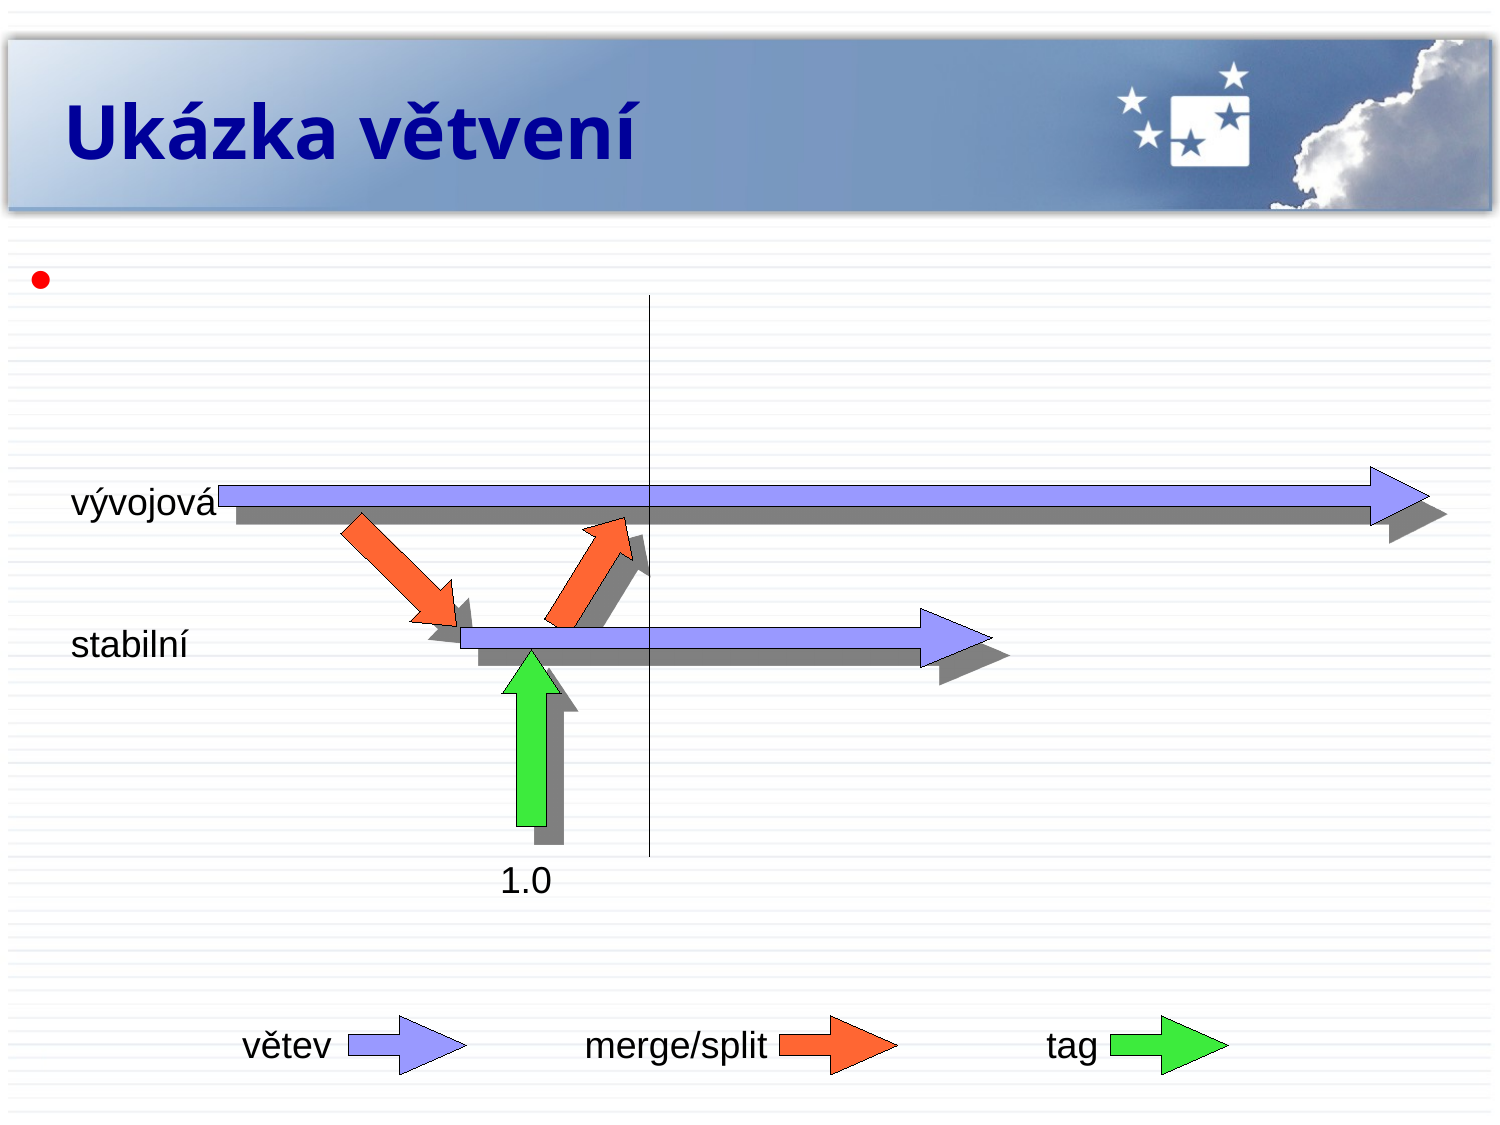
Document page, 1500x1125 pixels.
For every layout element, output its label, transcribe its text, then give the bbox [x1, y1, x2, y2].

text_box [650, 608, 993, 668]
text_box [348, 1015, 467, 1075]
picture [0, 0, 1500, 1125]
list [29, 236, 1481, 1065]
text_box vývojová [70, 478, 216, 538]
text_box větev [242, 1021, 332, 1064]
text_box [460, 517, 649, 827]
text_box [779, 1015, 898, 1075]
title Ukázka větvení [63, 26, 1414, 229]
text_box [340, 512, 457, 627]
text_box [218, 485, 649, 507]
text_box stabilní [70, 620, 190, 663]
text_box [650, 466, 1430, 526]
text_box 1.0 [500, 856, 553, 899]
text_box [1110, 1015, 1229, 1075]
text_box tag [1046, 1021, 1099, 1064]
text_box merge/split [584, 1021, 768, 1064]
